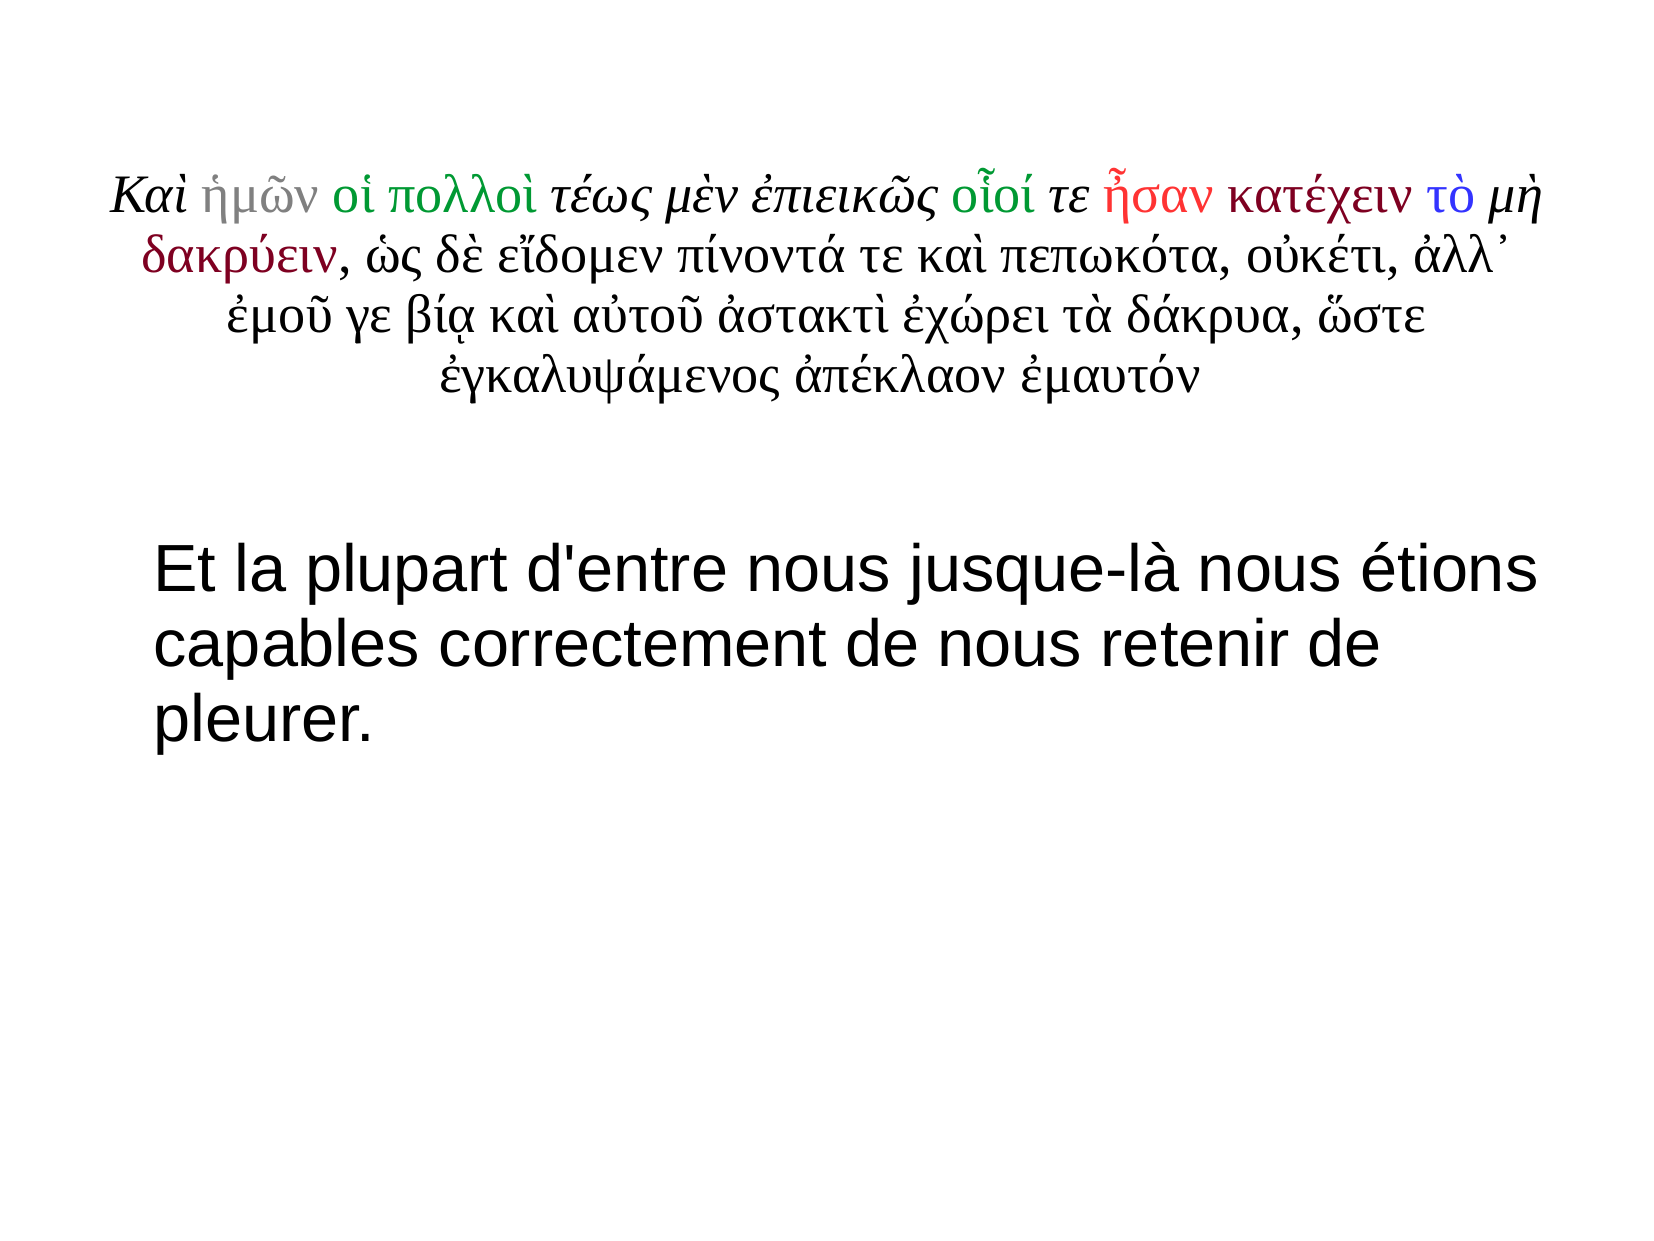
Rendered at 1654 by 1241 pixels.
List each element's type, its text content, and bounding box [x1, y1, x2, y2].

title Καὶ ἡμῶν οἱ πολλοὶ τέως μὲν ἐπιεικῶς οἷοί τε ἦσαν κατέχειν τὸ μὴ δακρύειν, ὡς δὲ εἴδομεν πίνοντά τε καὶ πεπωκότα, οὐκέτι, ἀλλ᾽ ἐμοῦ γε βίᾳ καὶ αὐτοῦ ἀστακτὶ ἐχώρει τὰ δάκρυα, ὥστε ἐγκαλυψάμενος ἀπέκλαον ἐμαυτόν [82, 49, 1571, 520]
list Et la plupart d'entre nous jusque-là nous étions capables correctement de nous retenir de pleurer. [82, 531, 1571, 1109]
